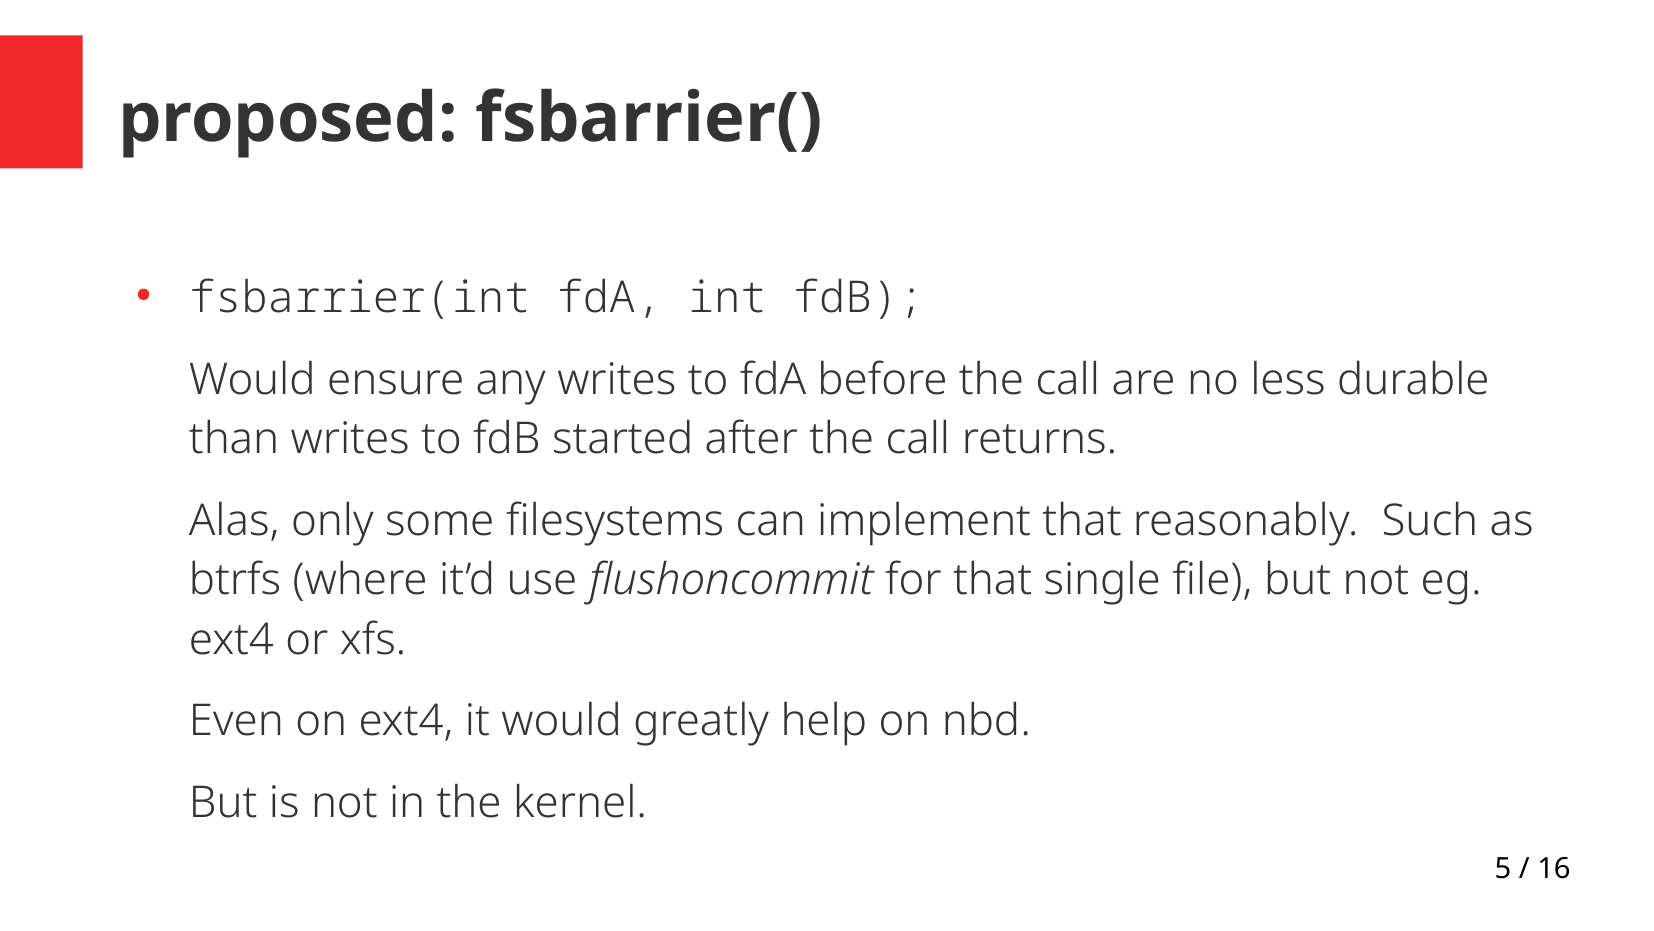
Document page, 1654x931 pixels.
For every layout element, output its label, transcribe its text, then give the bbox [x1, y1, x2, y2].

title proposed: fsbarrier() [118, 37, 1571, 193]
list fsbarrier(int fdA, int fdB); Would ensure any writes to fdA before the call are no less durable than writes to fdB started after the call returns. Alas, only some filesystems can implement that reasonably. Such as btrfs (where it’d use flushoncommit for that single file), but not eg. ext4 or xfs. Even on ext4, it would greatly help on nbd. But is not in the kernel. [118, 265, 1536, 806]
